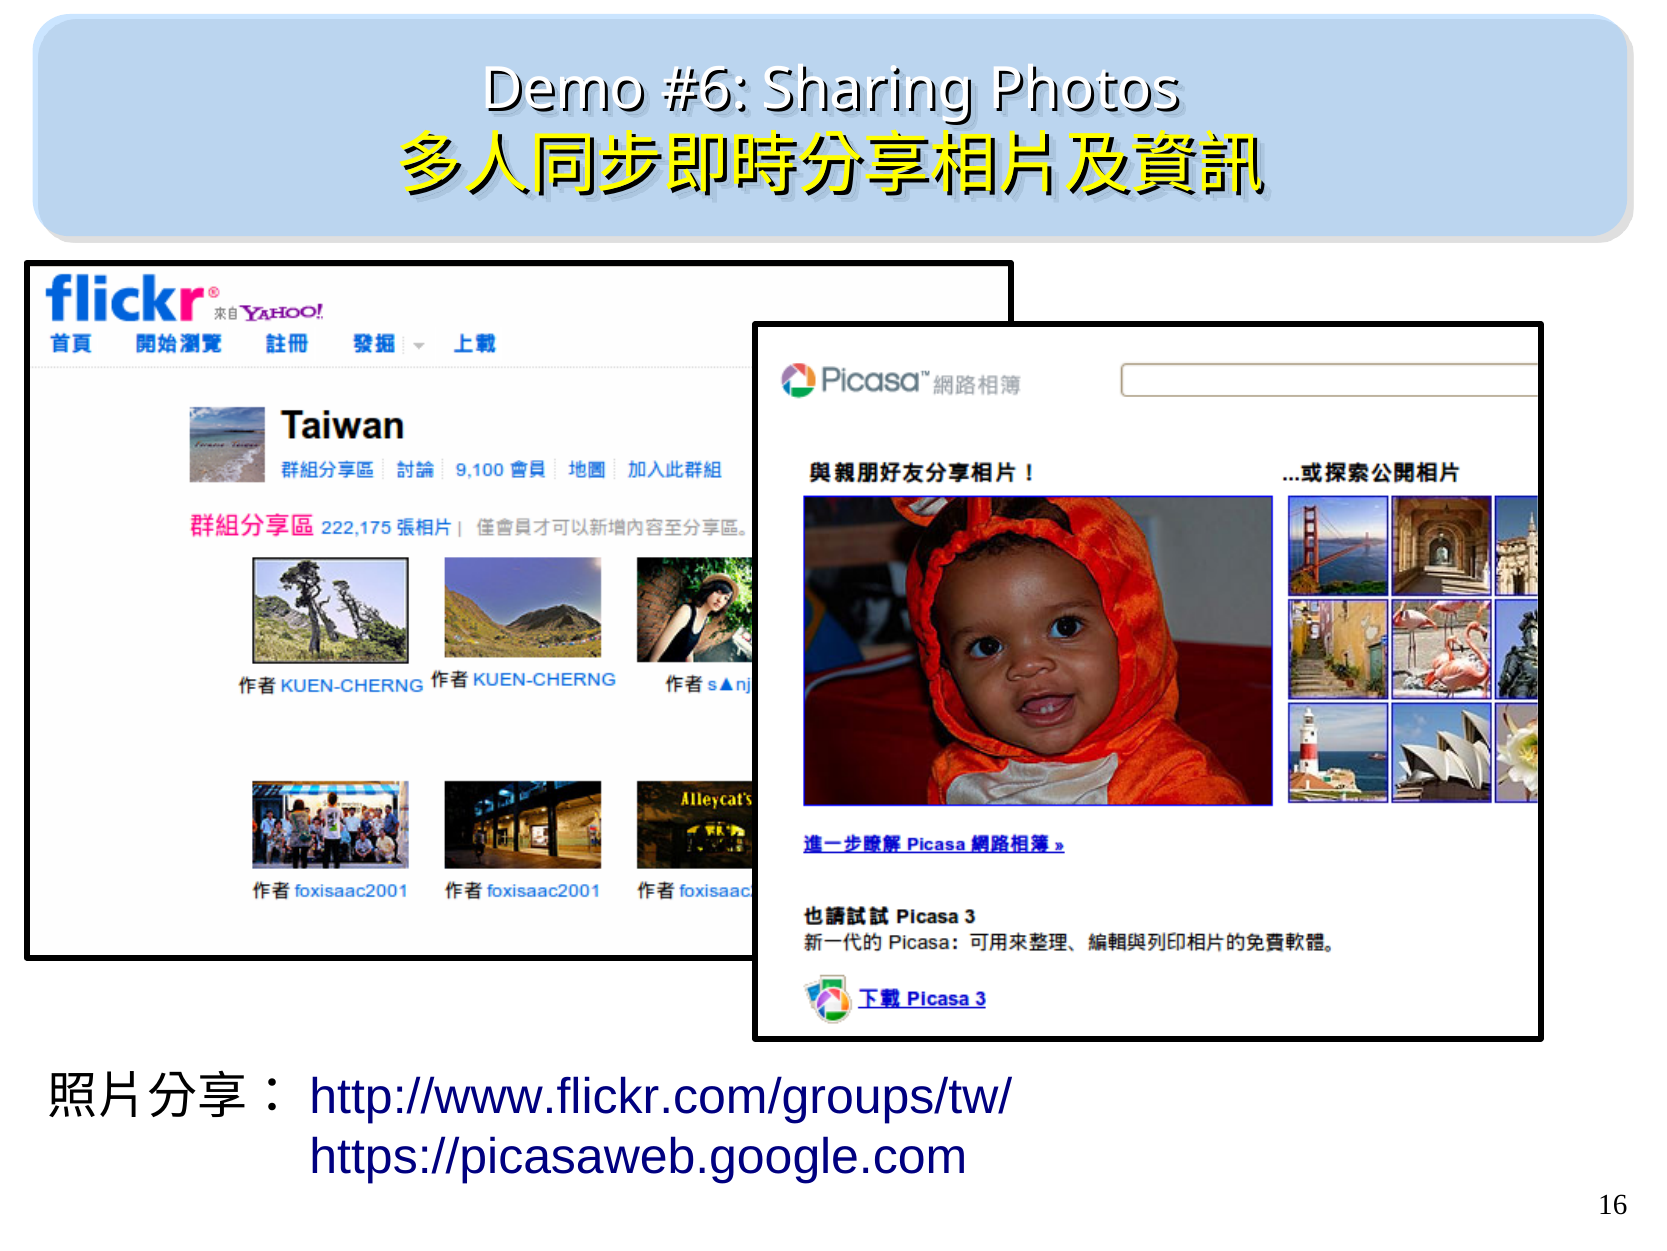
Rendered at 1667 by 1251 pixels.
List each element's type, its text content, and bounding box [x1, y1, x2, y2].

text_box 照片分享：http://www.flickr.com/groups/tw/ https://picasaweb.google.com [32, 1055, 1093, 1191]
picture [29, 265, 1008, 955]
picture [758, 327, 1538, 1036]
text_box Demo #6: Sharing Photos 多人同步即時分享相片及資訊 [32, 13, 1628, 237]
